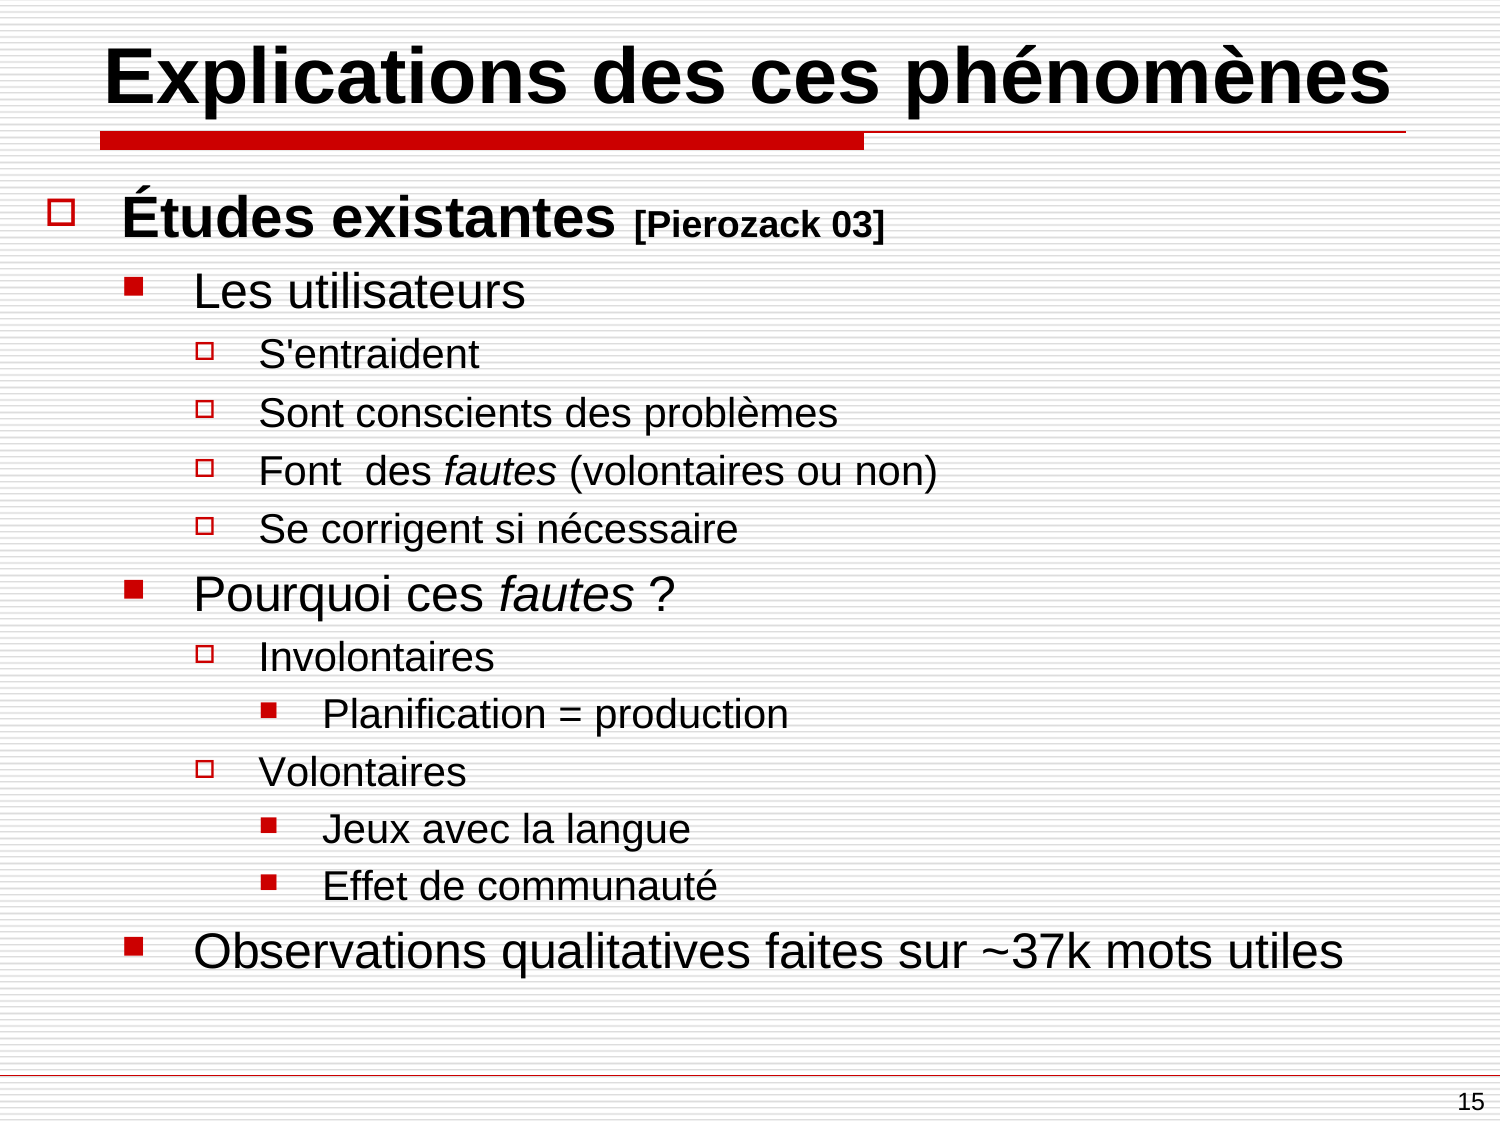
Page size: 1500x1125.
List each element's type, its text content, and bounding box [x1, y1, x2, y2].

title Explications des ces phénomènes [88, 24, 1418, 129]
picture [0, 0, 1500, 1075]
picture [0, 1076, 1500, 1125]
list Études existantes [Pierozack 03] Les utilisateurs S'entraident Sont conscients des problèmes Font des fautes (volontaires ou non) Se corrigent si nécessaire Pourquoi ces fautes ? Involontaires Planification = production Volontaires Jeux avec la langue Effet de communauté Observations qualitatives faites sur ~37k mots utiles [29, 177, 1500, 1063]
